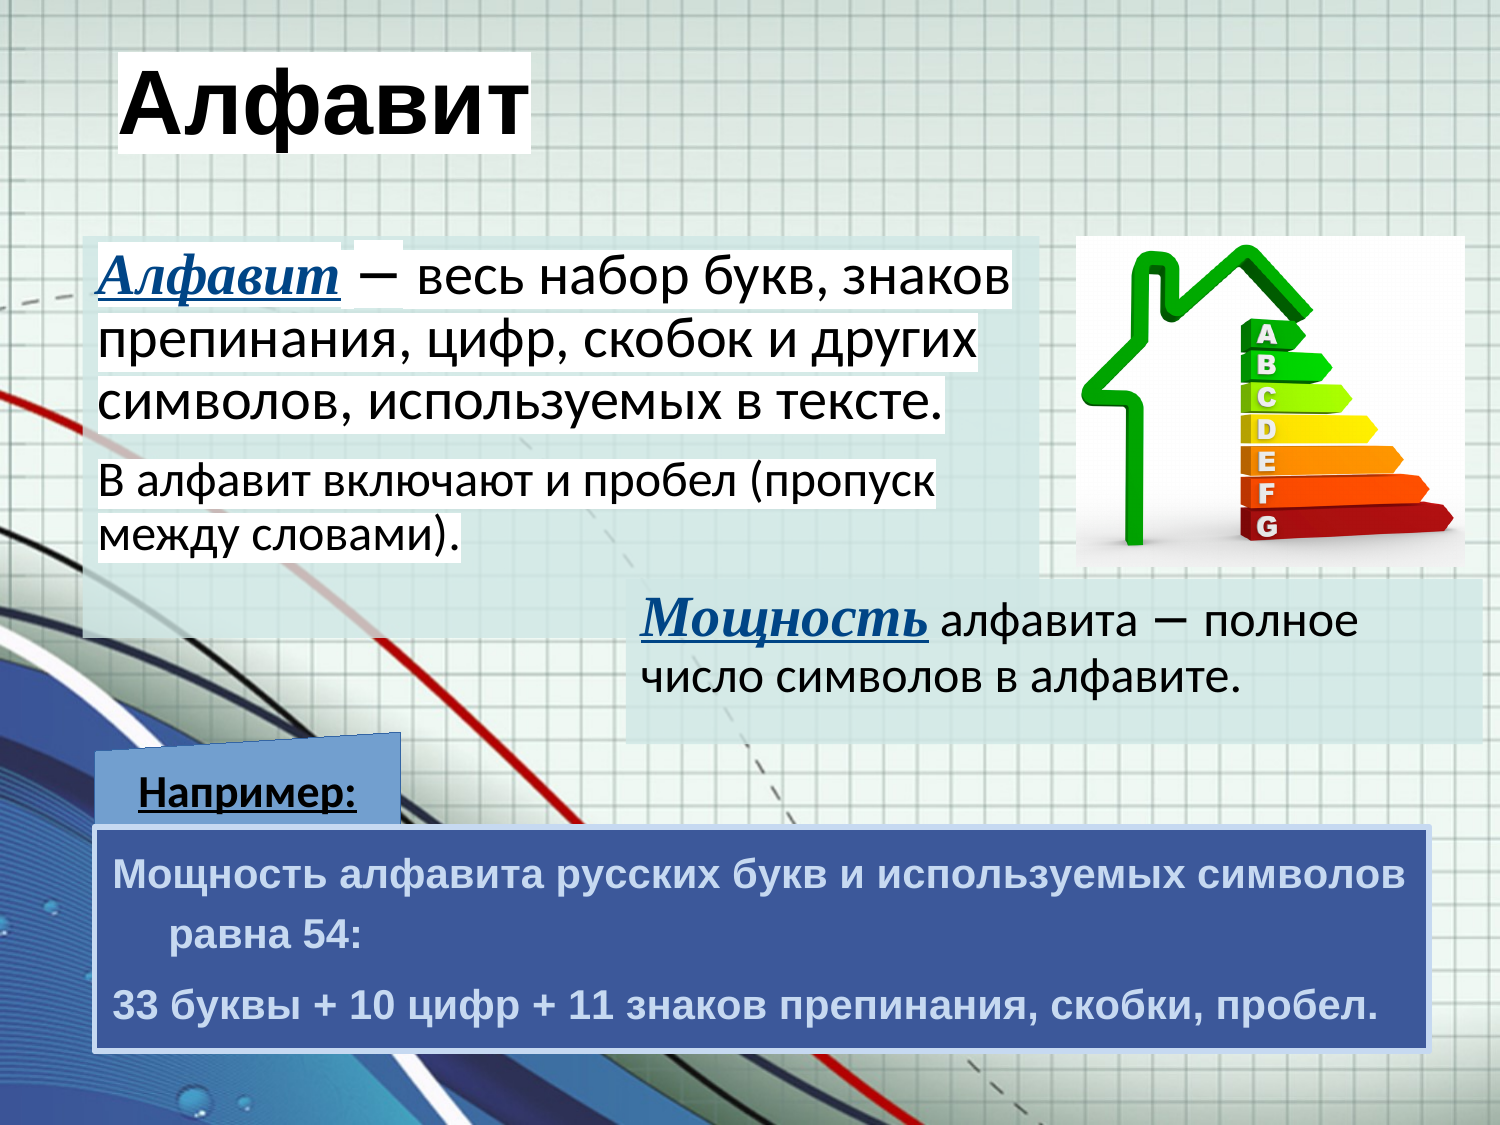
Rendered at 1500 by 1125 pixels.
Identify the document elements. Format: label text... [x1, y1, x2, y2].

text_box Мощность алфавита − полное число символов в алфавите. [625, 579, 1483, 745]
list Алфавит − весь набор букв, знаков препинания, цифр, скобок и других символов, используемых в тексте. В алфавит включают и пробел (пропуск между словами). [82, 236, 1040, 638]
picture [0, 0, 1500, 1125]
text_box Например: [94, 732, 401, 824]
text_box Мощность алфавита русских букв и используемых символов равна 54: 33 буквы + 10 цифр + 11 знаков препинания, скобки, пробел. [94, 826, 1430, 1052]
title Алфавит [103, 32, 1397, 178]
